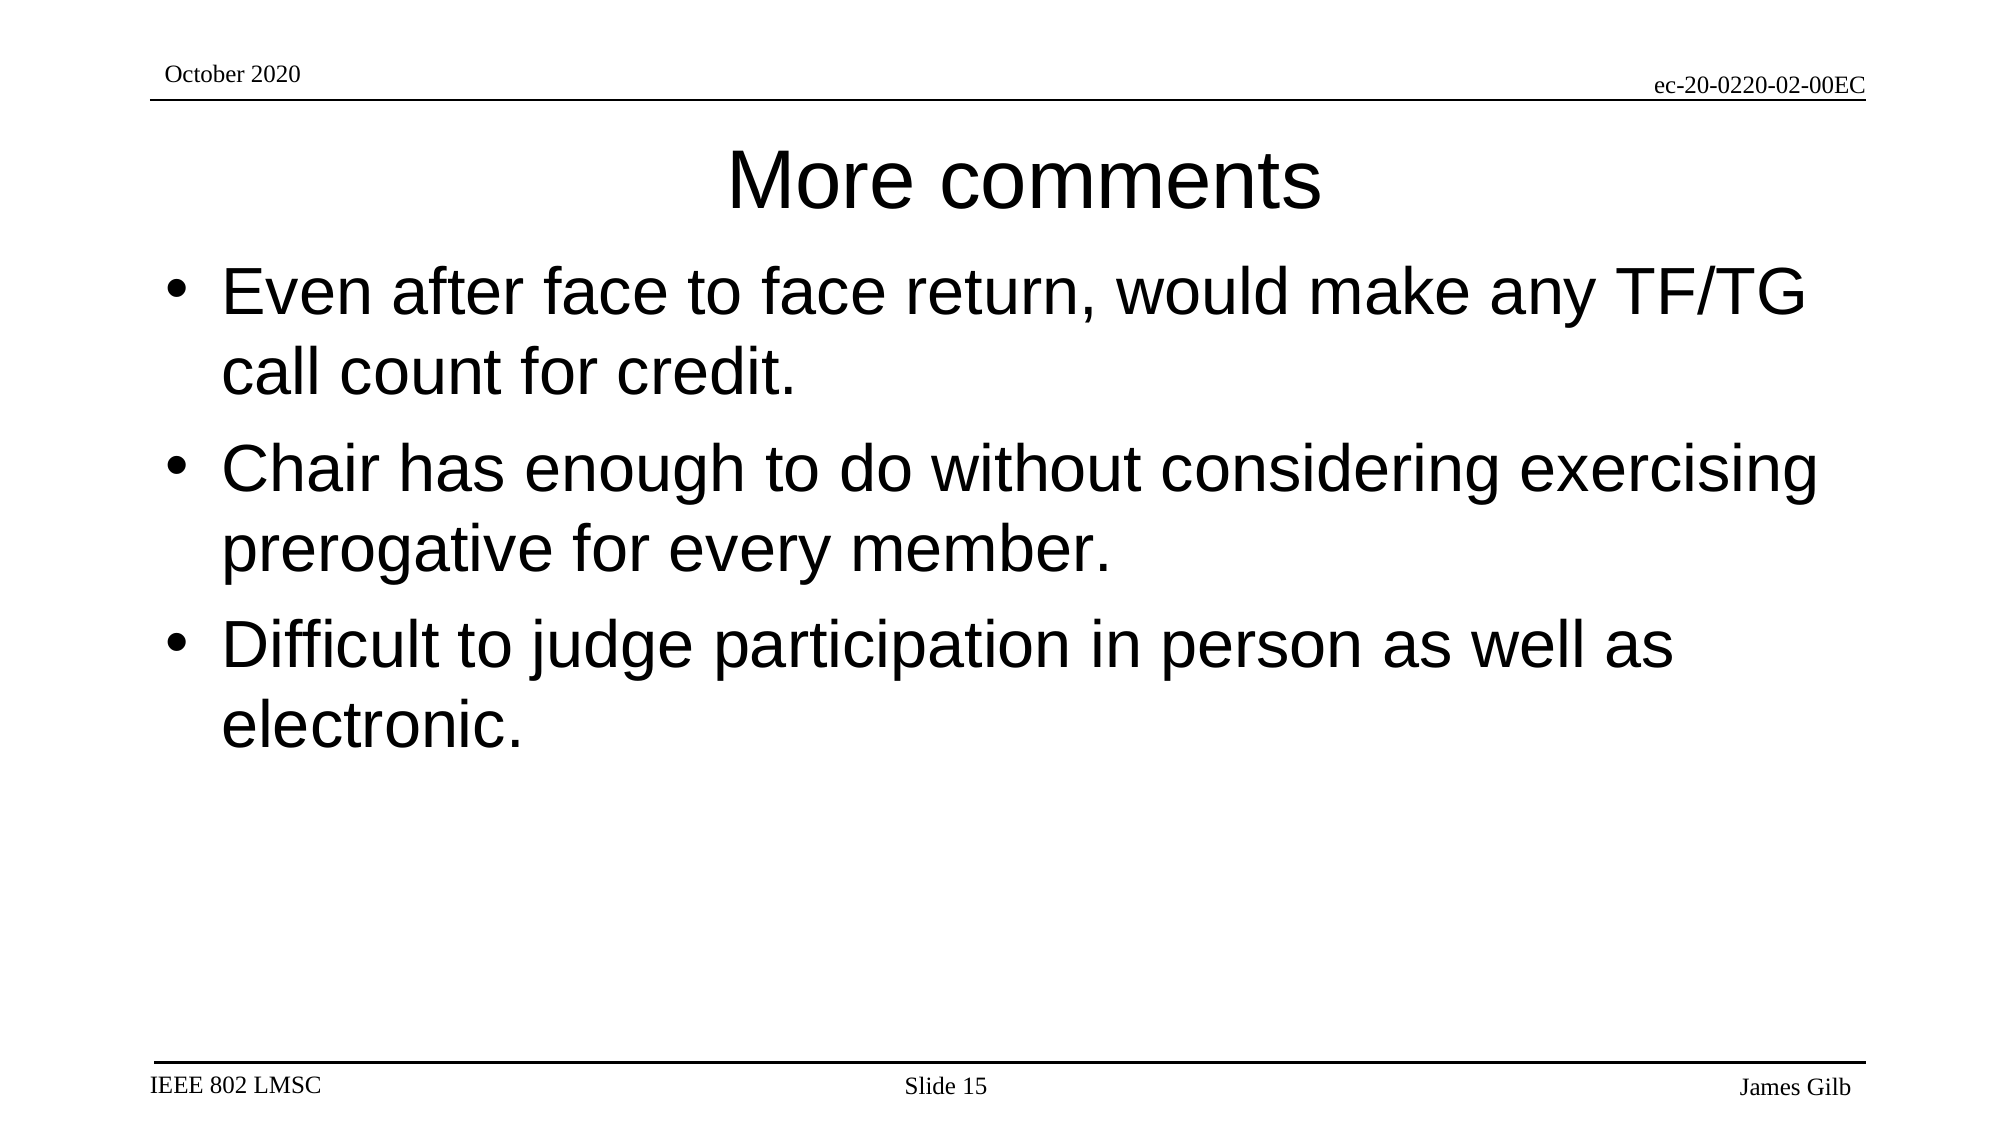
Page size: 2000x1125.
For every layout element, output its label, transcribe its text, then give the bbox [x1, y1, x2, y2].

title More comments [149, 112, 1900, 238]
list Even after face to face return, would make any TF/TG call count for credit. Chair has enough to do without considering exercising prerogative for every member. Difficult to judge participation in person as well as electronic. [149, 239, 1900, 1051]
